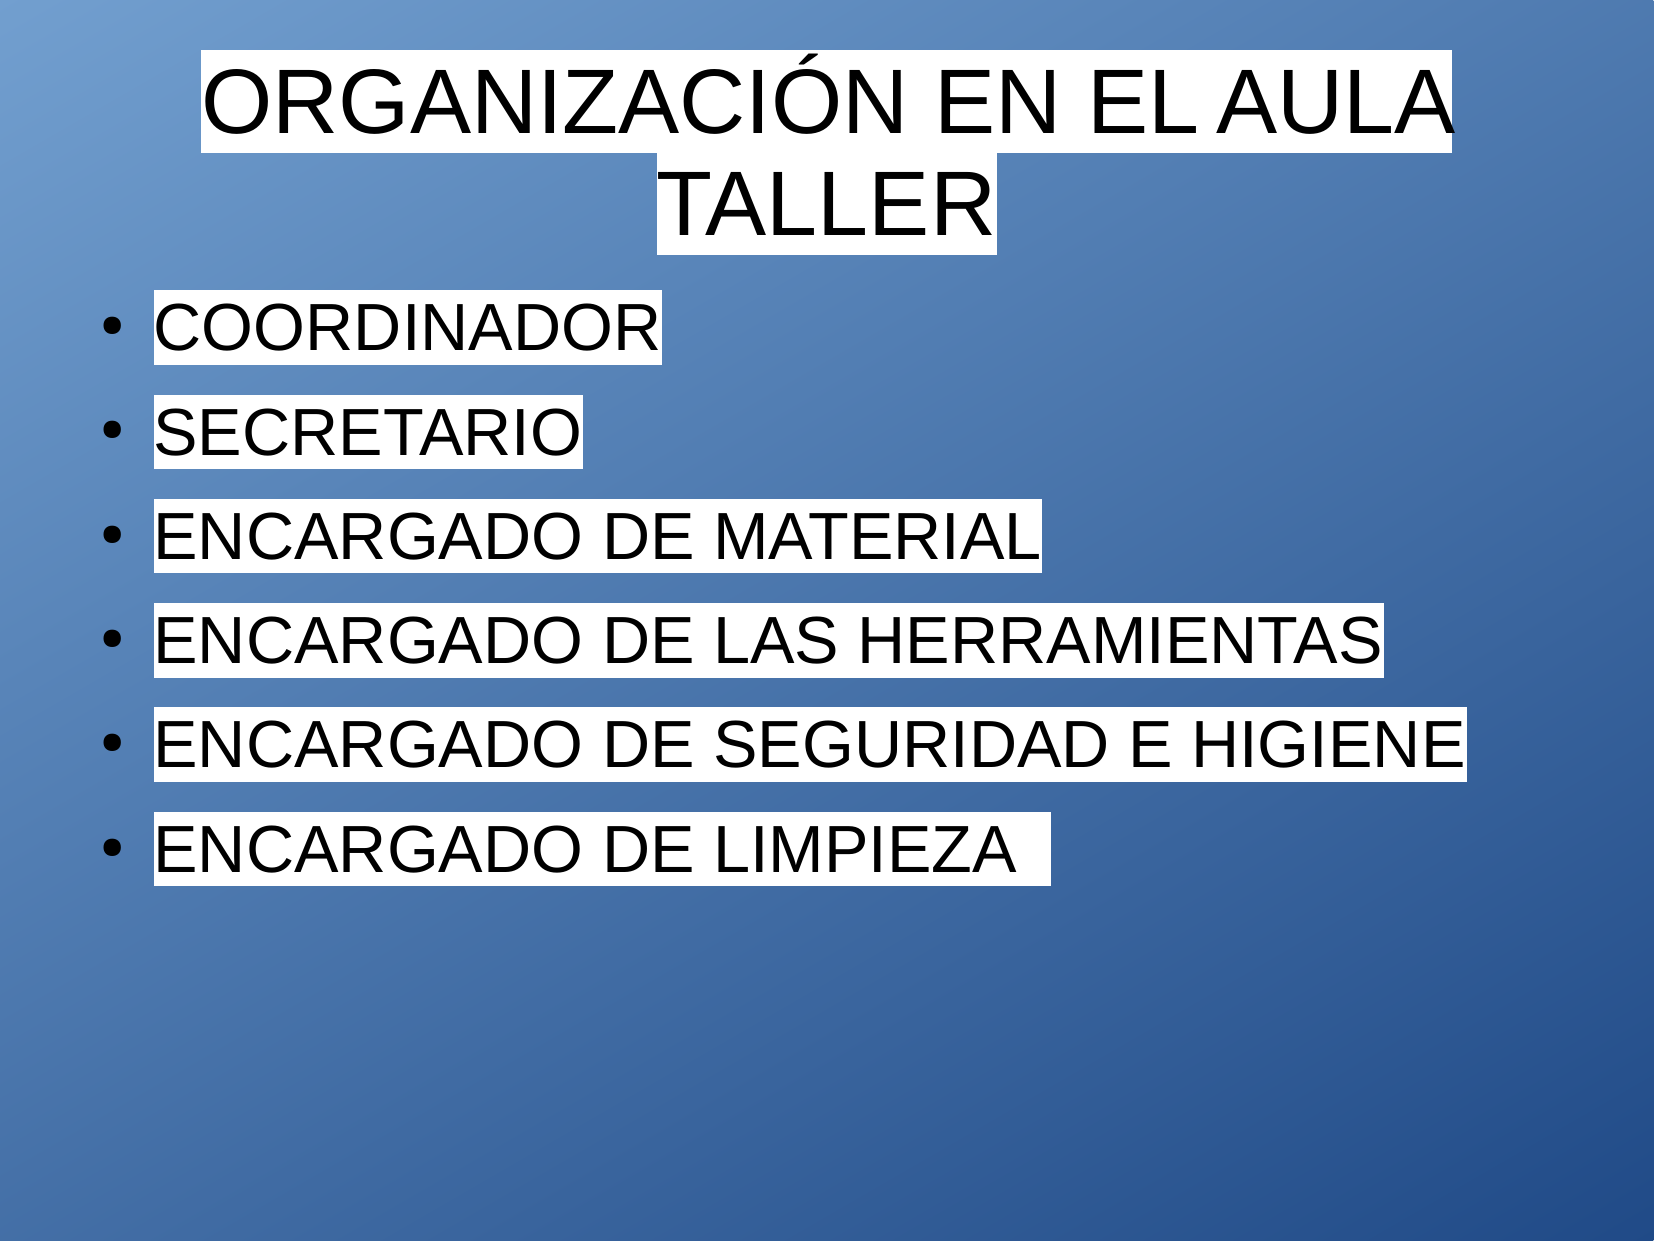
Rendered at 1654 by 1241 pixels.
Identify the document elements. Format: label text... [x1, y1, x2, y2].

list COORDINADOR SECRETARIO ENCARGADO DE MATERIAL ENCARGADO DE LAS HERRAMIENTAS ENCARGADO DE SEGURIDAD E HIGIENE ENCARGADO DE LIMPIEZA [82, 290, 1571, 1010]
title ORGANIZACIÓN EN EL AULA TALLER [82, 49, 1571, 257]
